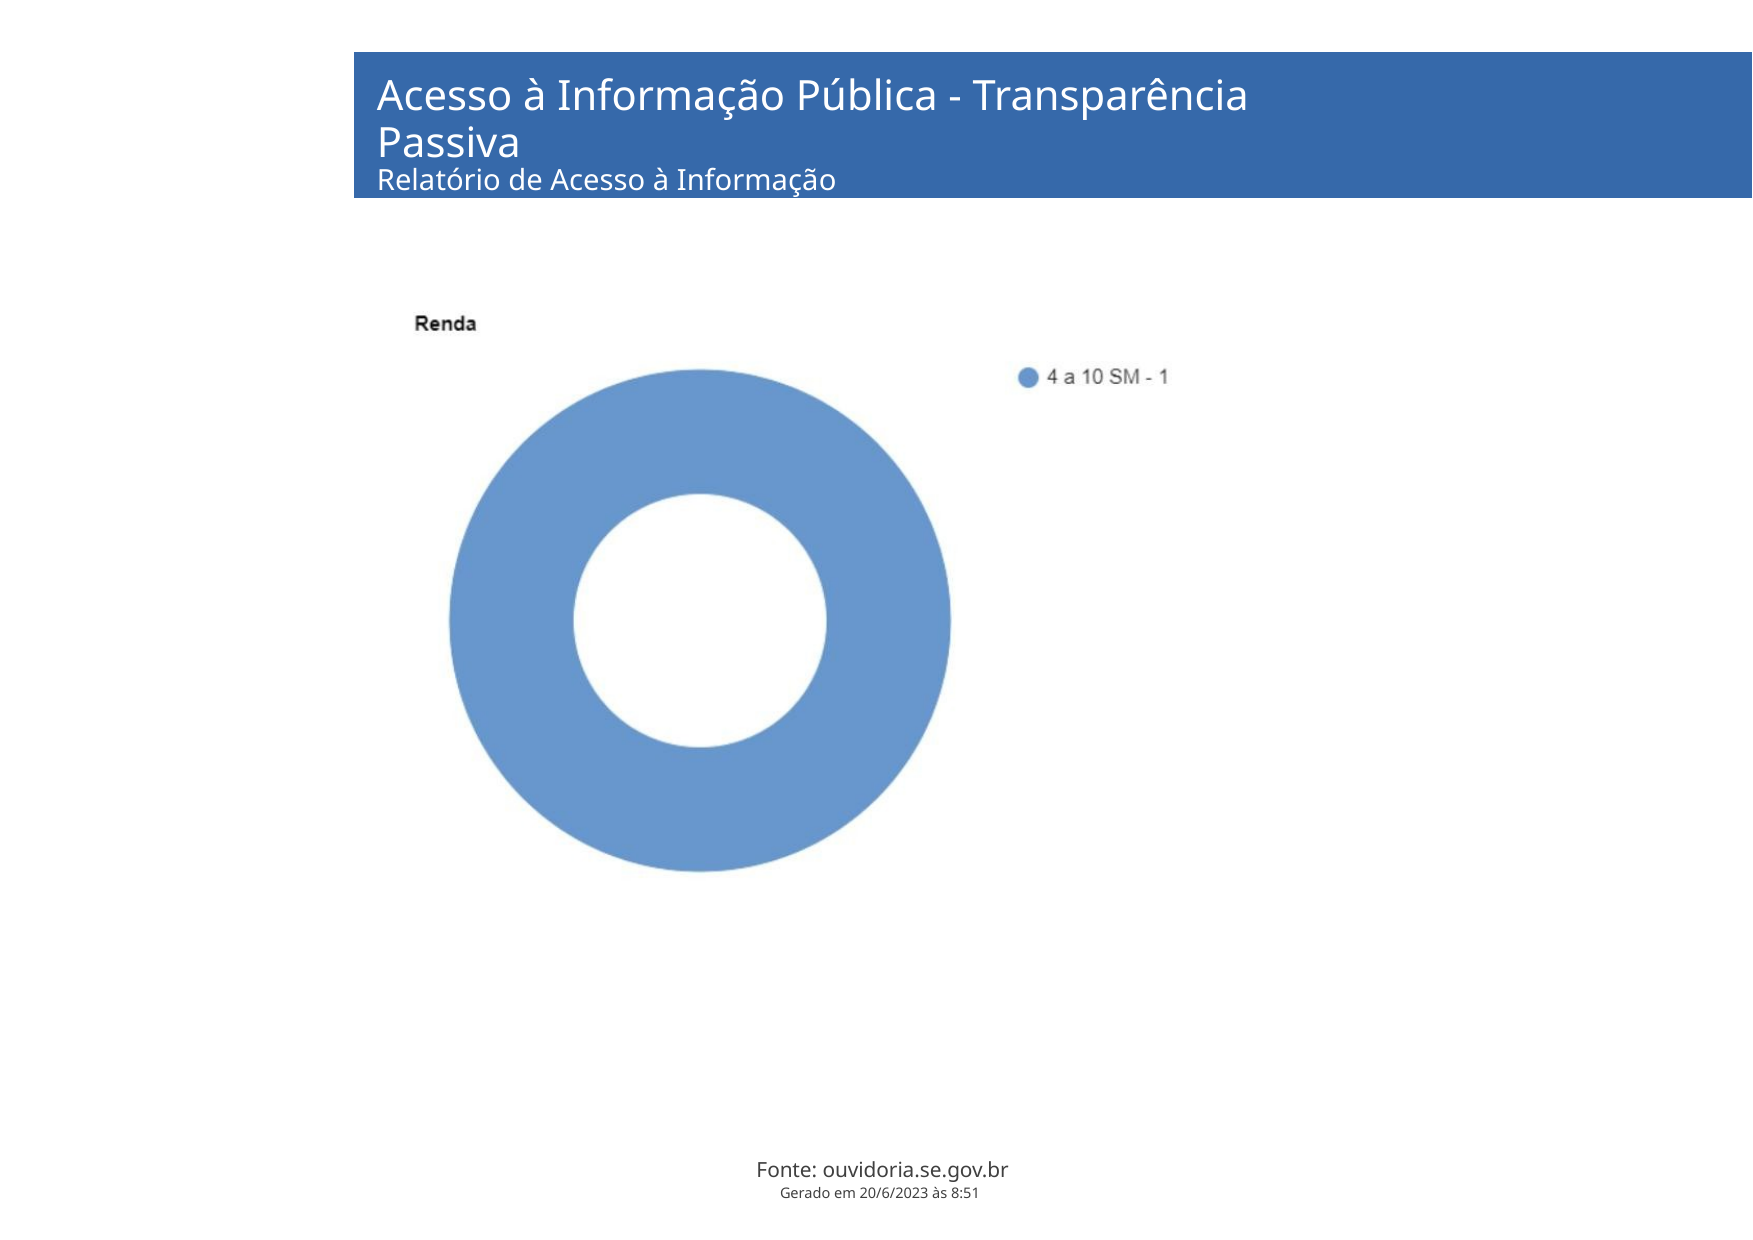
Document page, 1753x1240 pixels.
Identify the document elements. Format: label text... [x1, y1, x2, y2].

text_box Acesso à Informação Pública - Transparência Passiva Relatório de Acesso à Informação SETURMaio a Maio de 2023 [376, 72, 1403, 228]
text_box Fonte: ouvidoria.se.gov.br [756, 1158, 1023, 1182]
text_box Gerado em 20/6/2023 às 8:51 [780, 1184, 999, 1202]
text_box [155, 211, 1599, 1028]
text_box [354, 52, 1752, 198]
